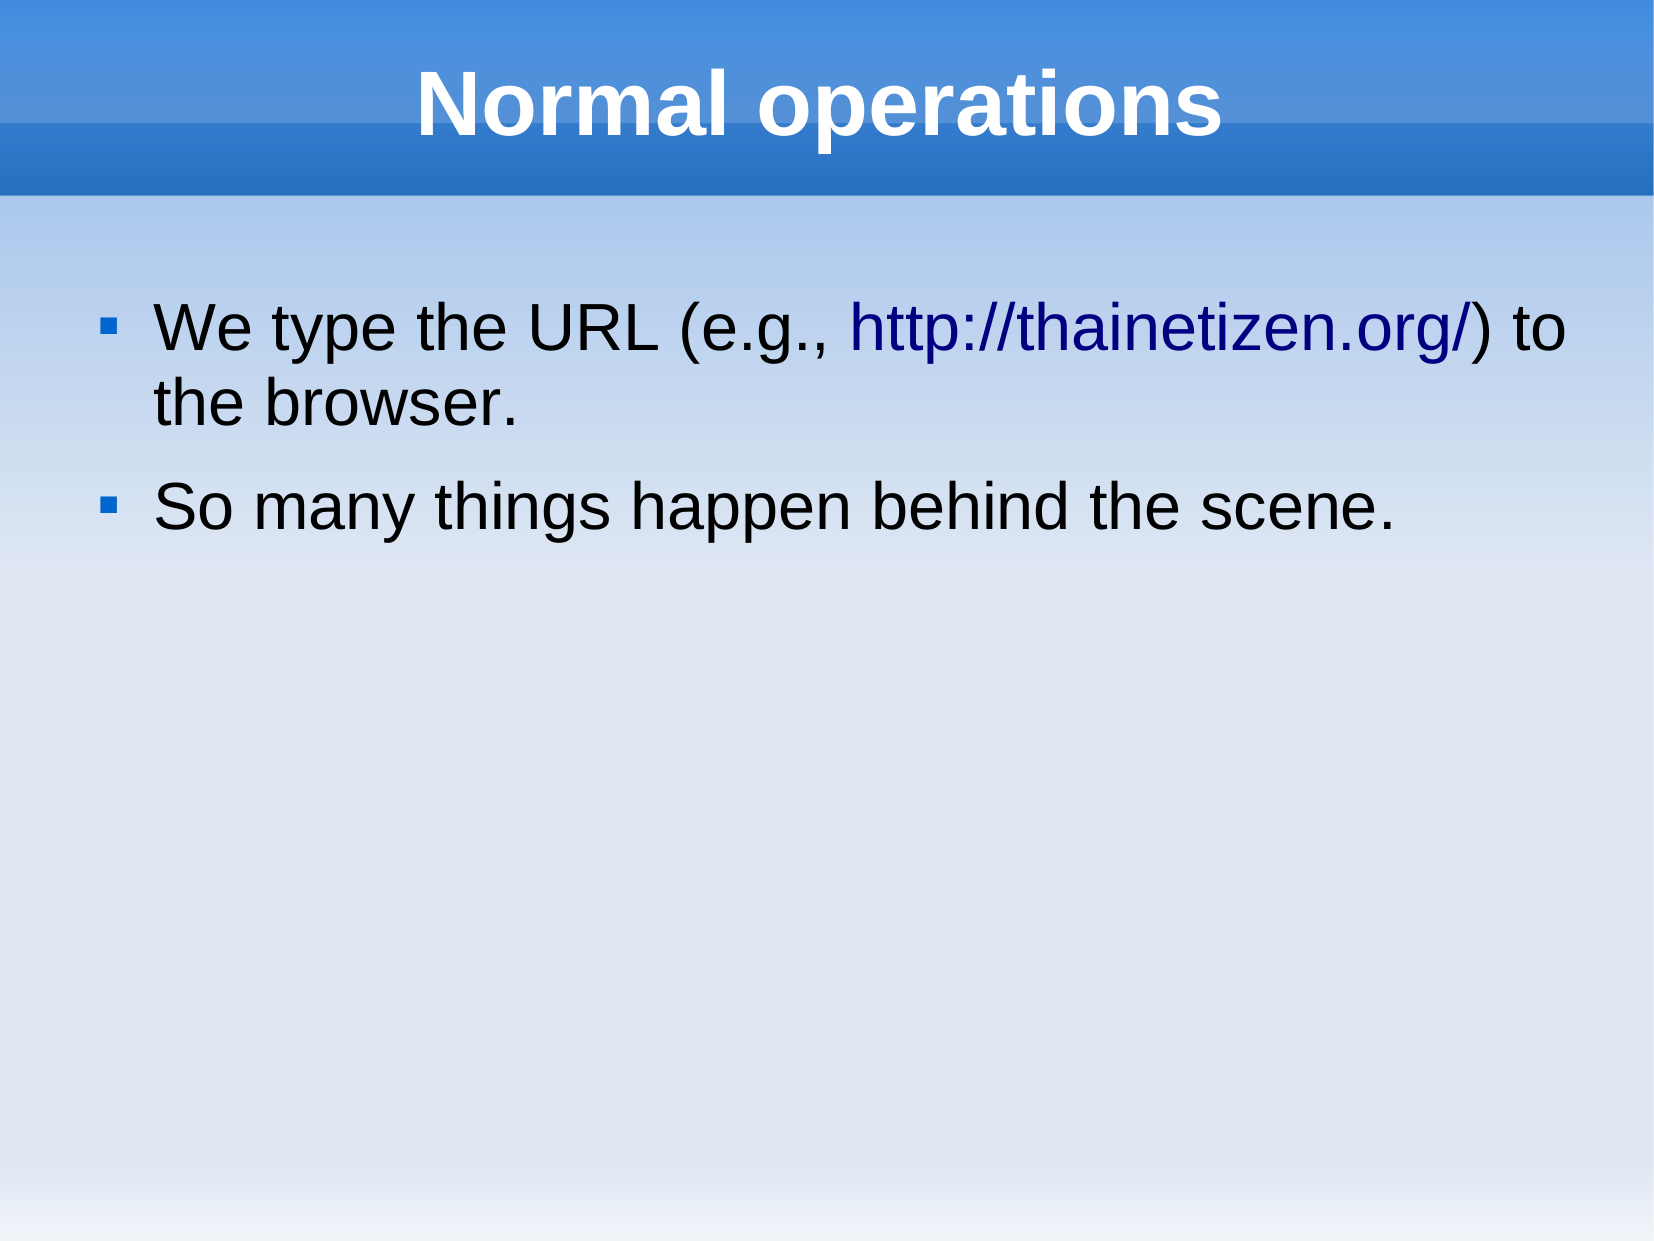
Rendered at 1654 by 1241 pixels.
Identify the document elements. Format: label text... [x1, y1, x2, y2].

picture [0, 0, 1654, 1241]
title Normal operations [76, 0, 1565, 208]
list We type the URL (e.g., http://thainetizen.org/) to the browser. So many things happen behind the scene. [82, 290, 1571, 1109]
